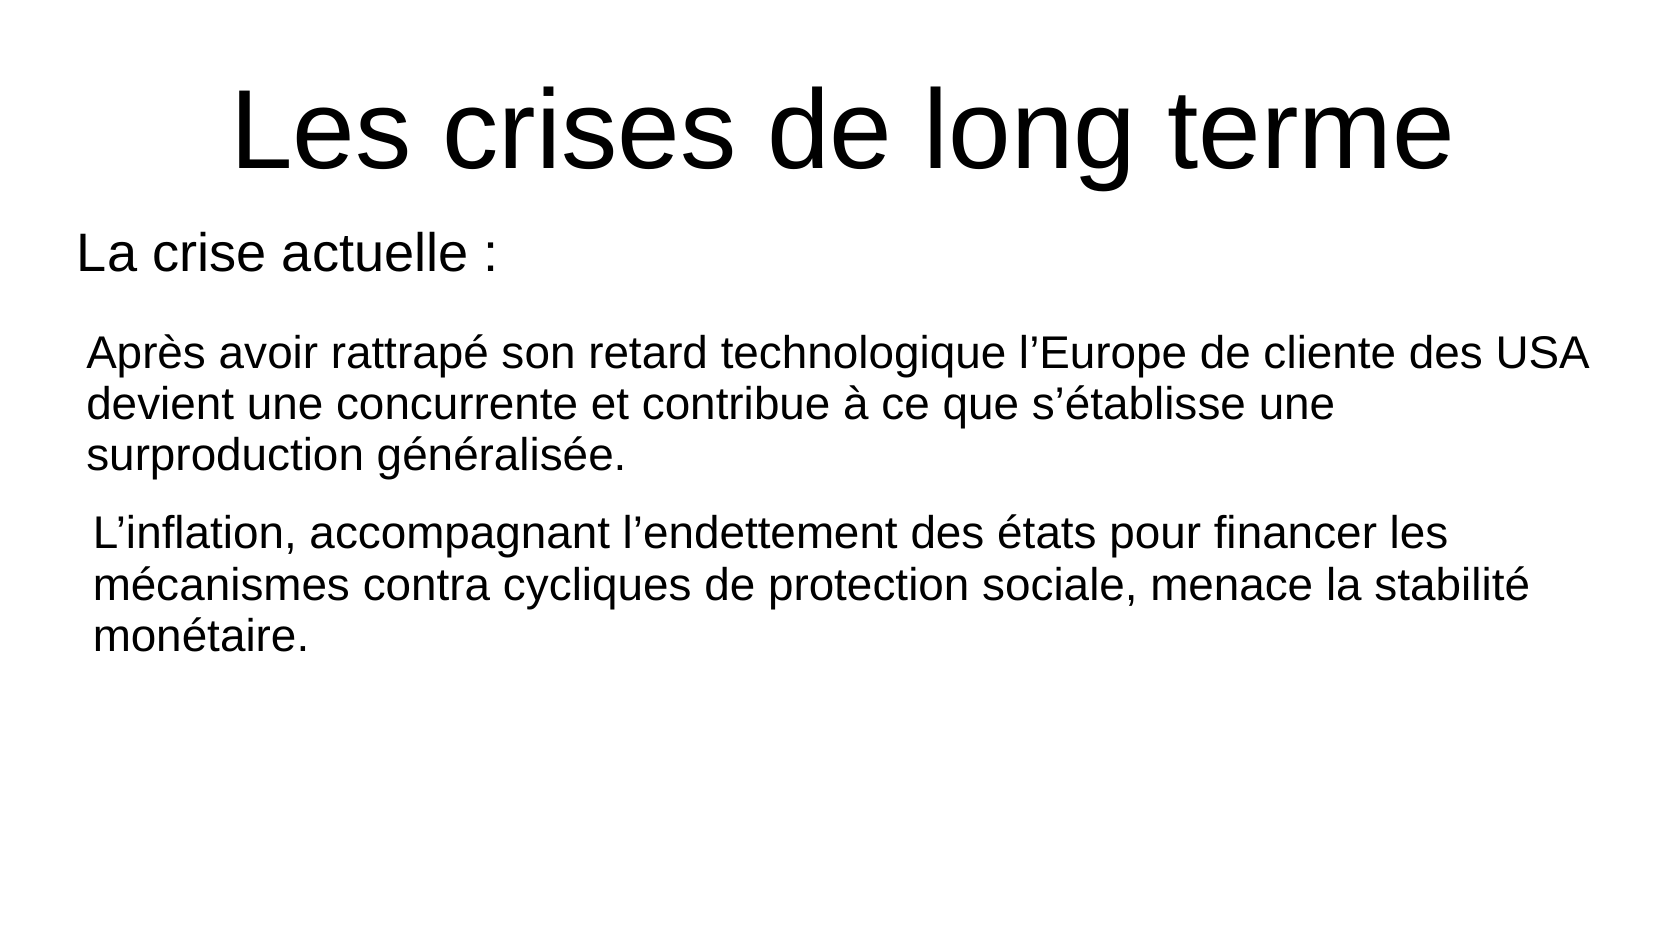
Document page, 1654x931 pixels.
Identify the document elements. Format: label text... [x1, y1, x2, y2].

text_box L’inflation, accompagnant l’endettement des états pour financer les mécanismes contra cycliques de protection sociale, menace la stabilité monétaire. [78, 512, 1561, 671]
title Les crises de long terme [98, 51, 1587, 207]
text_box La crise actuelle : [62, 214, 547, 305]
text_box Après avoir rattrapé son retard technologique l’Europe de cliente des USA devient une concurrente et contribue à ce que s’établisse une surproduction généralisée. [71, 319, 1626, 512]
